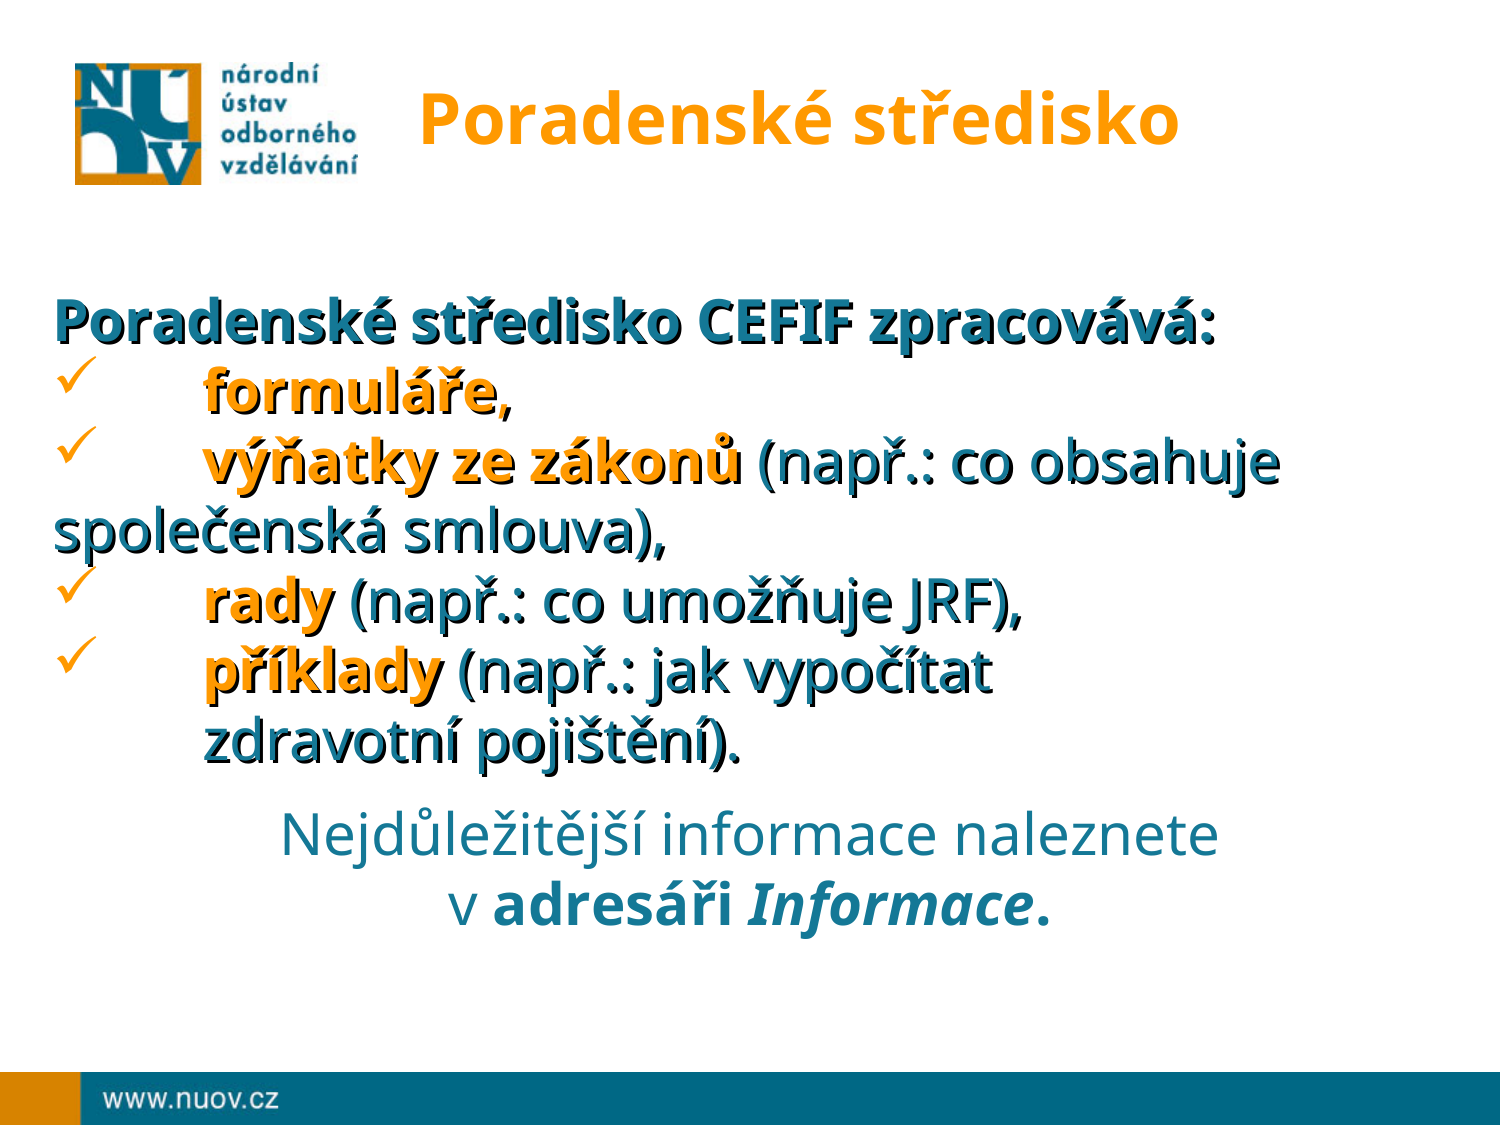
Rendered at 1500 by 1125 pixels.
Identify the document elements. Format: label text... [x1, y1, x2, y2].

text_box [0, 1072, 1500, 1125]
text_box Poradenské středisko CEFIF zpracovává: formuláře, výňatky ze zákonů (např.: co obsahuje společenská smlouva), rady (např.: co umožňuje JRF), příklady (např.: jak vypočítat zdravotní pojištění). Nejdůležitější informace naleznete v adresáři Informace. [37, 274, 1463, 946]
text_box [75, 62, 358, 185]
title Poradenské středisko [362, 0, 1463, 229]
